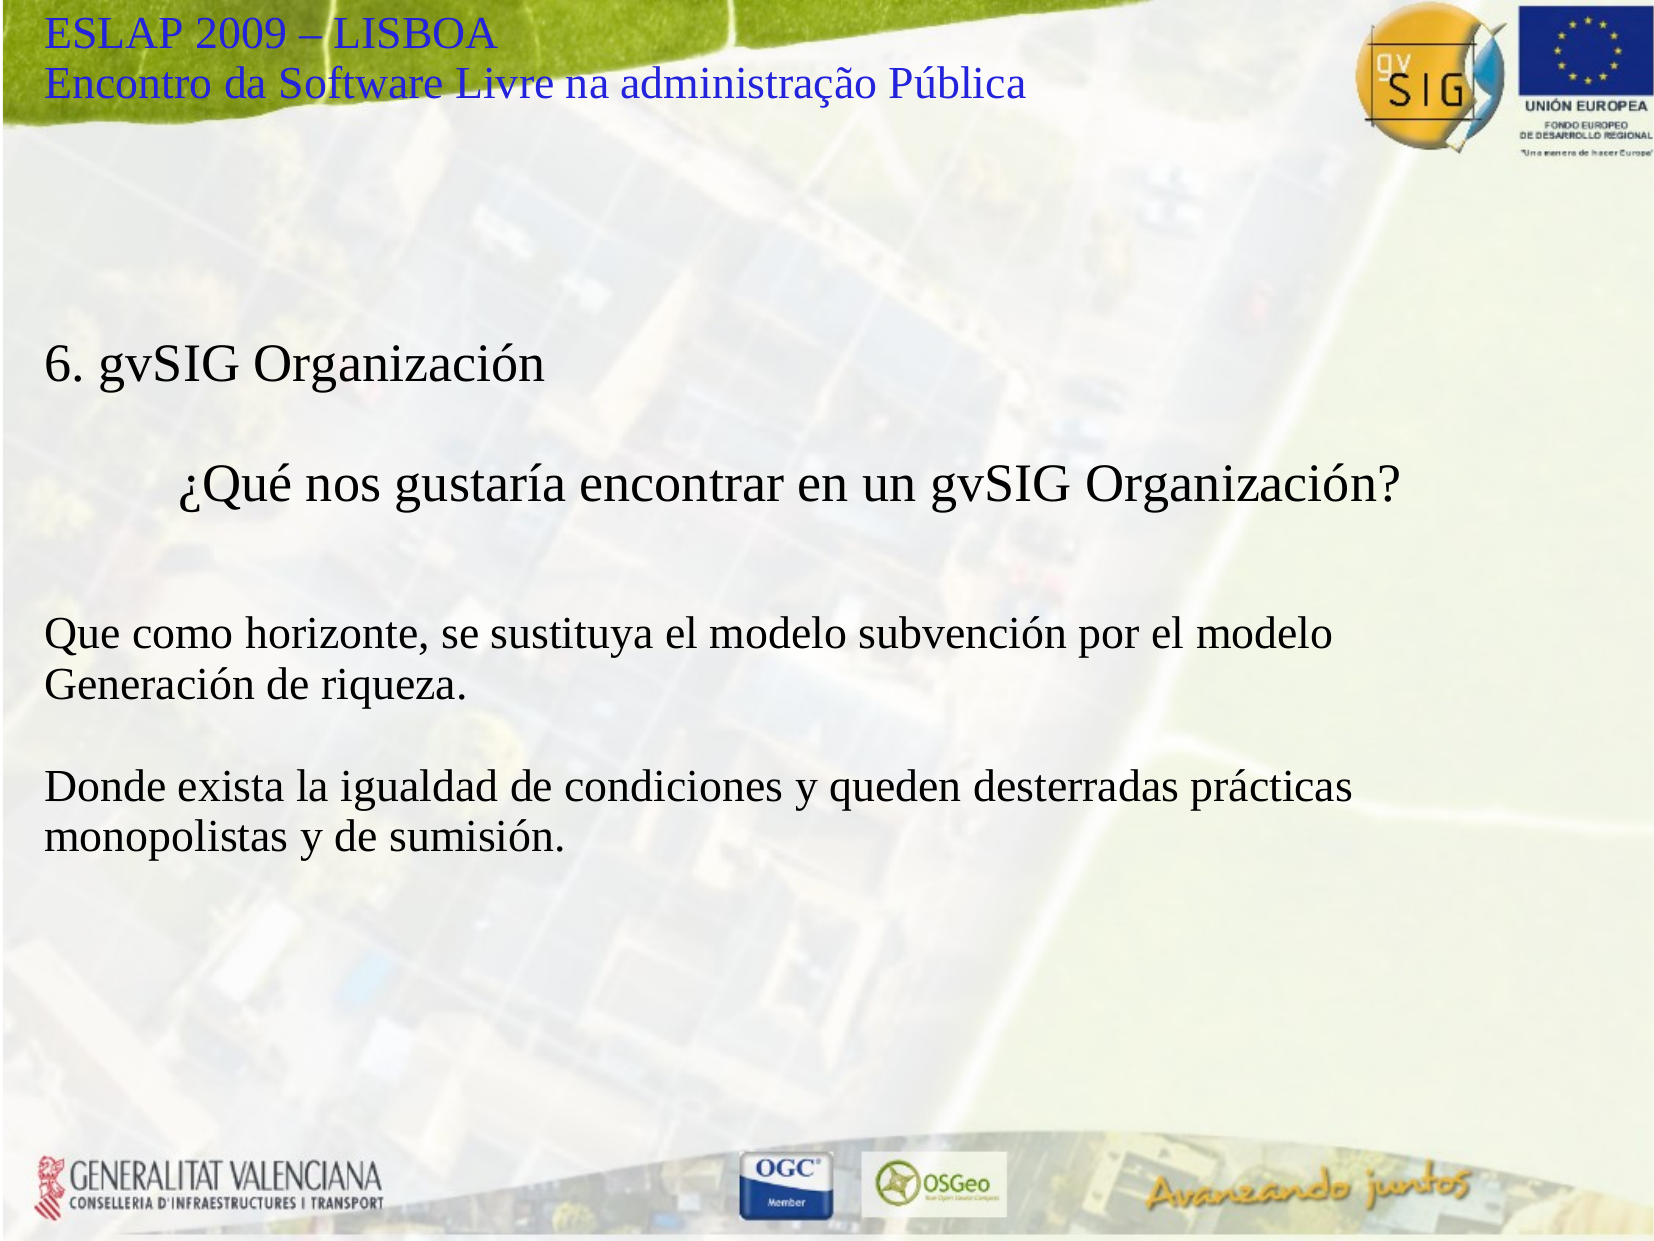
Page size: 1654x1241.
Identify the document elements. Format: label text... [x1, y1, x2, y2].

text_box 6. gvSIG Organización ¿Qué nos gustaría encontrar en un gvSIG Organización? Que como horizonte, se sustituya el modelo subvención por el modelo Generación de riqueza. Donde exista la igualdad de condiciones y queden desterradas prácticas monopolistas y de sumisión. [29, 324, 1565, 1093]
picture [2, 0, 1654, 1241]
